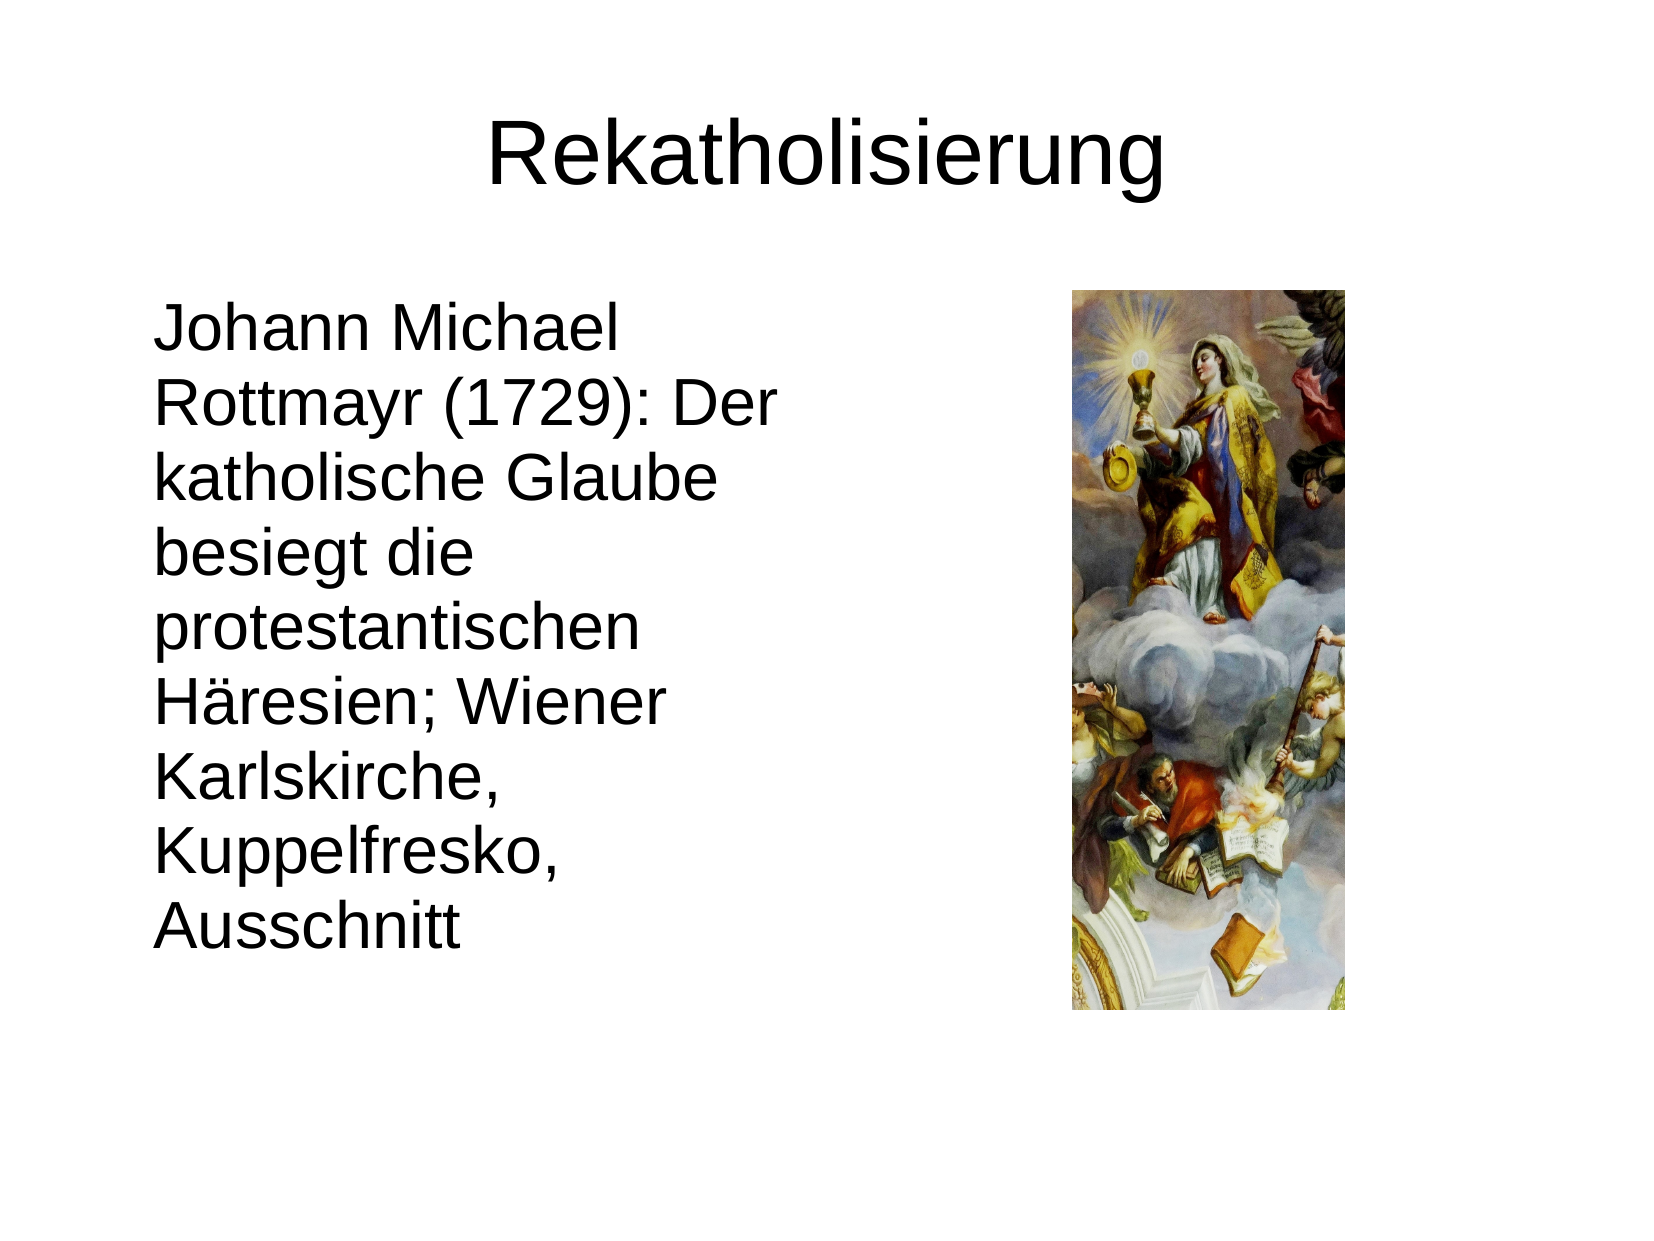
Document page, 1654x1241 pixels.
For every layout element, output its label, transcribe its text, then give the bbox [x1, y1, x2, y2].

title Rekatholisierung [82, 49, 1571, 257]
list Johann Michael Rottmayr (1729): Der katholische Glaube besiegt die protestantischen Häresien; Wiener Karlskirche, Kuppelfresko, Ausschnitt [82, 290, 809, 1010]
picture [1072, 290, 1345, 1010]
